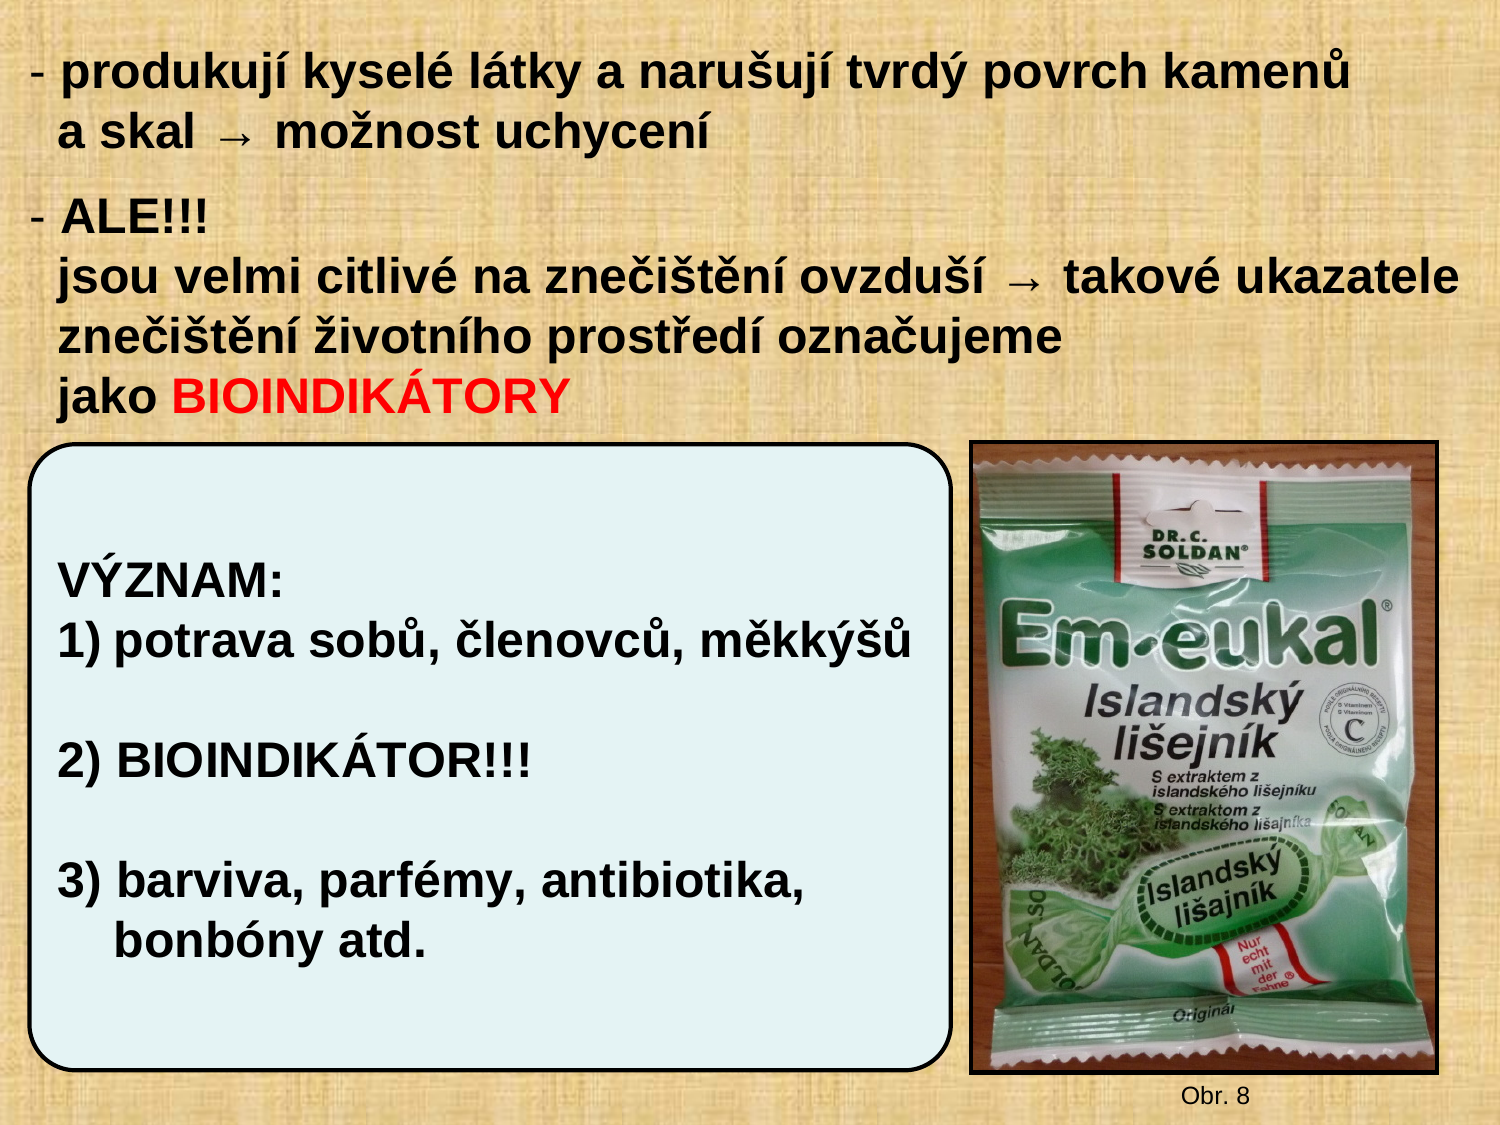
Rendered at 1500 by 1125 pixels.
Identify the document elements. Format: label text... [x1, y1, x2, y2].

text_box - produkují kyselé látky a narušují tvrdý povrch kamenů a skal → možnost uchycení - ALE!!! jsou velmi citlivé na znečištění ovzduší → takové ukazatele znečištění životního prostředí označujeme jako BIOINDIKÁTORY [15, 31, 1500, 552]
text_box VÝZNAM: potrava sobů, členovců, měkkýšů 2) BIOINDIKÁTOR!!! 3) barviva, parfémy, antibiotika, bonbóny atd. [29, 444, 951, 1071]
picture [0, 0, 1500, 1125]
text_box Obr. 8 [1165, 1072, 1266, 1118]
picture [973, 444, 1436, 1071]
